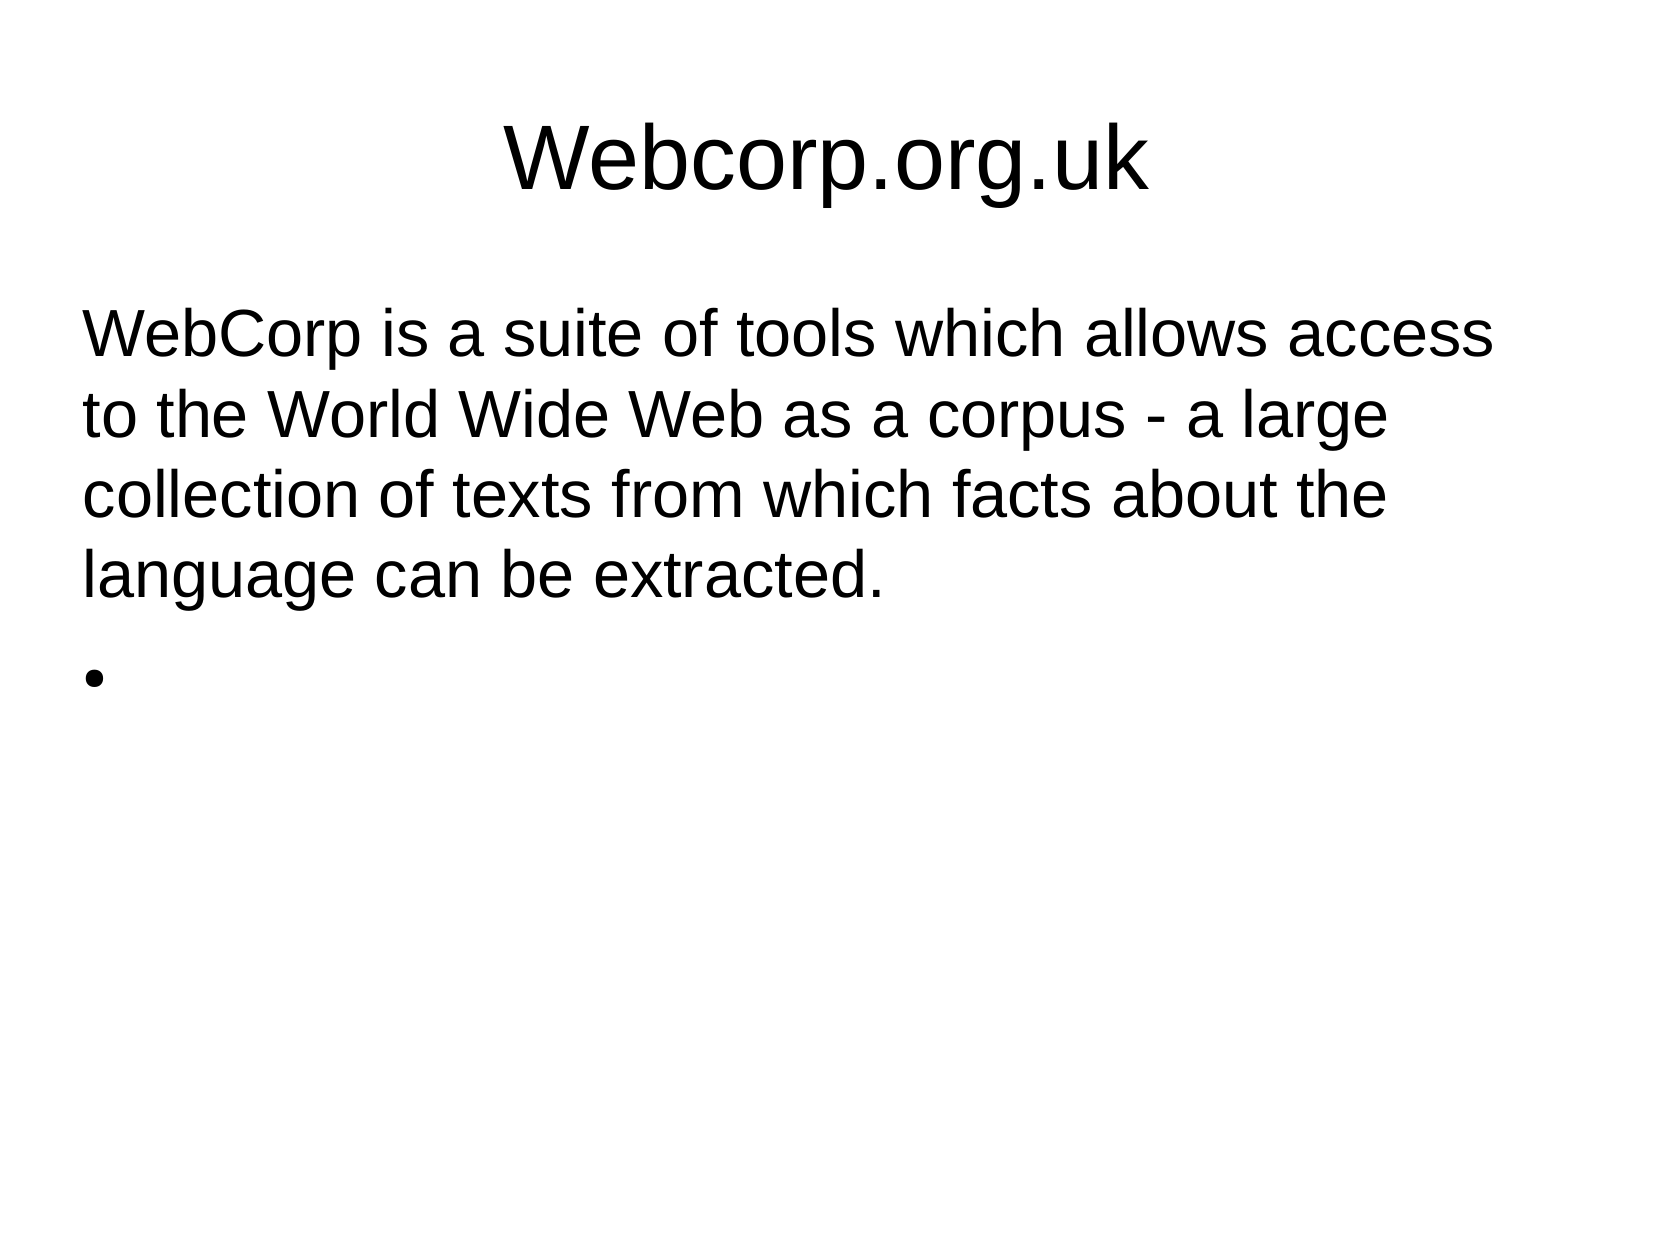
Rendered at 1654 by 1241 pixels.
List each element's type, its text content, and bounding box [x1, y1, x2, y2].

list WebCorp is a suite of tools which allows access to the World Wide Web as a corpus - a large collection of texts from which facts about the language can be extracted. [82, 290, 1571, 1010]
title Webcorp.org.uk [82, 49, 1571, 257]
